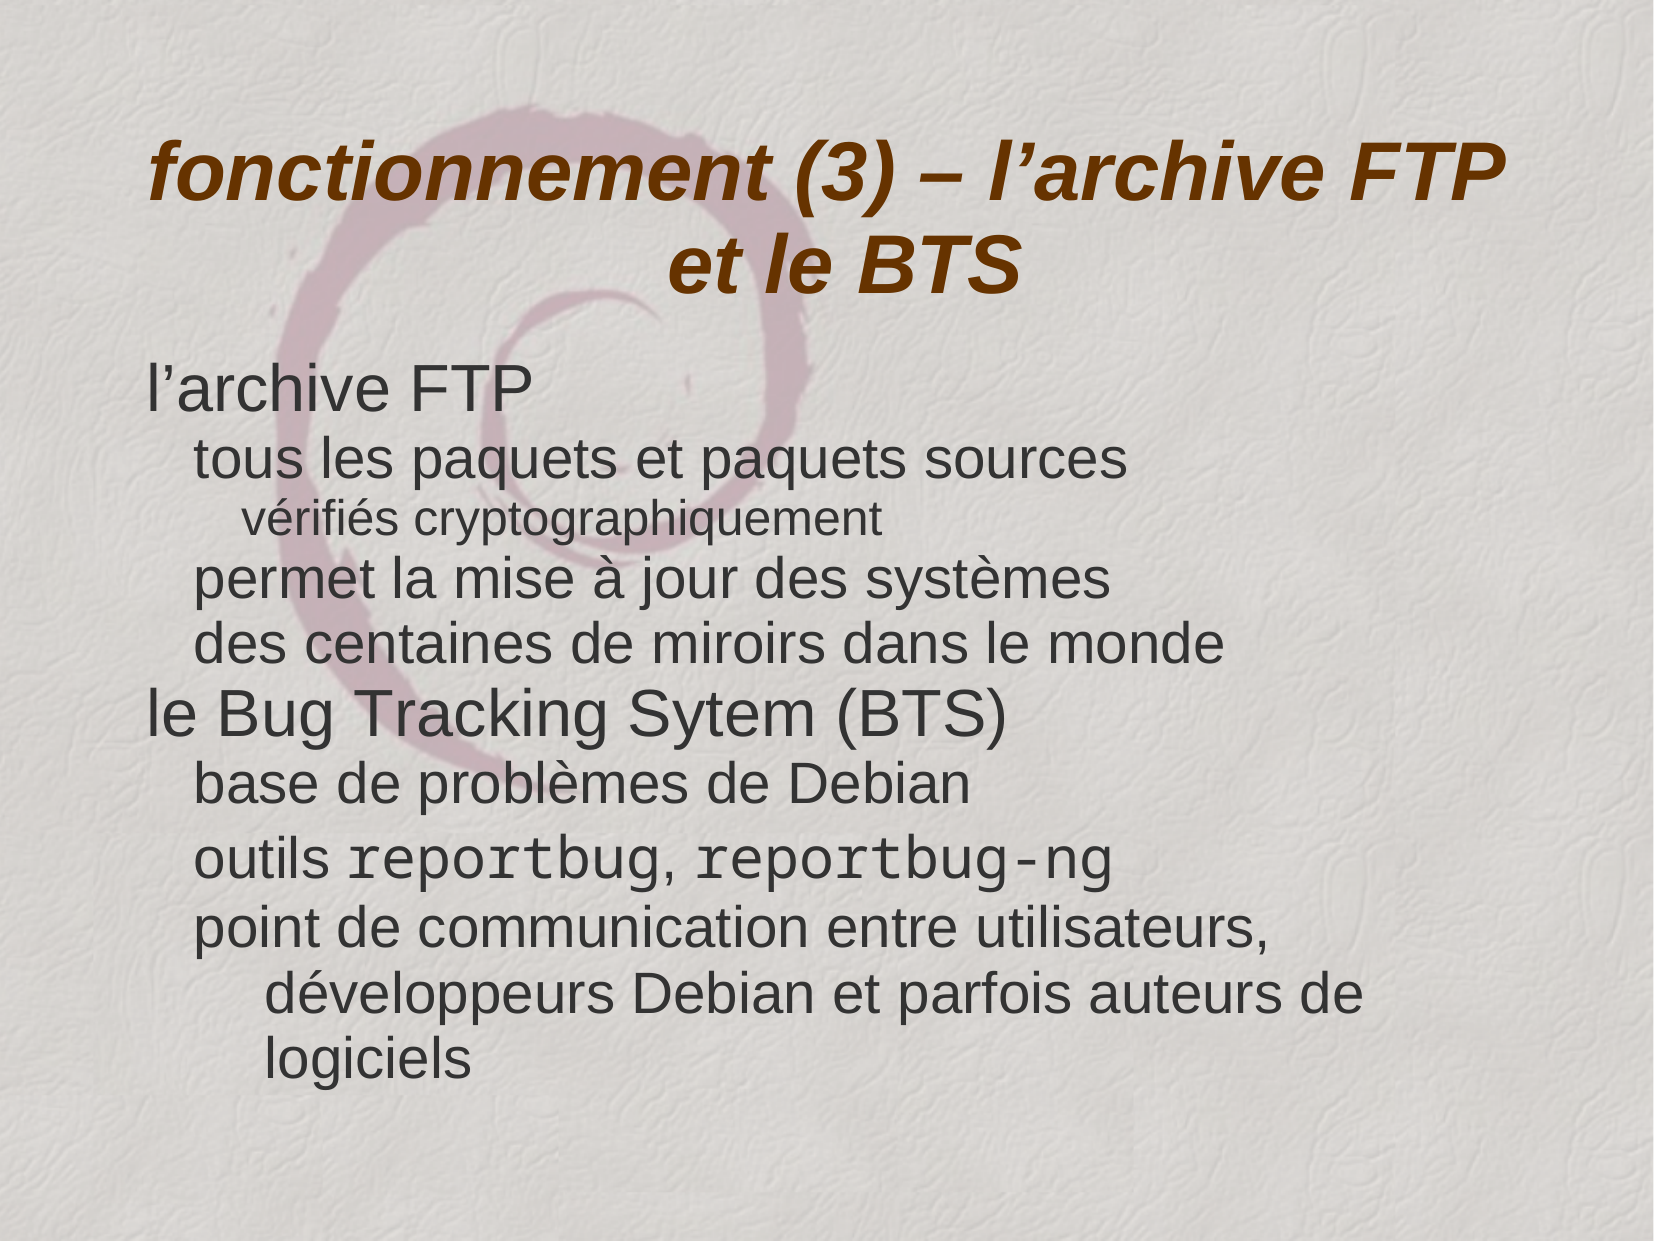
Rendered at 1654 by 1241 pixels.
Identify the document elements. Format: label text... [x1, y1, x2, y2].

picture [0, 0, 1654, 1241]
list l’archive FTP tous les paquets et paquets sources vérifiés cryptographiquement permet la mise à jour des systèmes des centaines de miroirs dans le monde le Bug Tracking Sytem (BTS) base de problèmes de Debian outils reportbug, reportbug-ng point de communication entre utilisateurs, développeurs Debian et parfois auteurs de logiciels [134, 350, 1516, 1133]
title fonctionnement (3) – l’archive FTP et le BTS [121, 114, 1534, 322]
